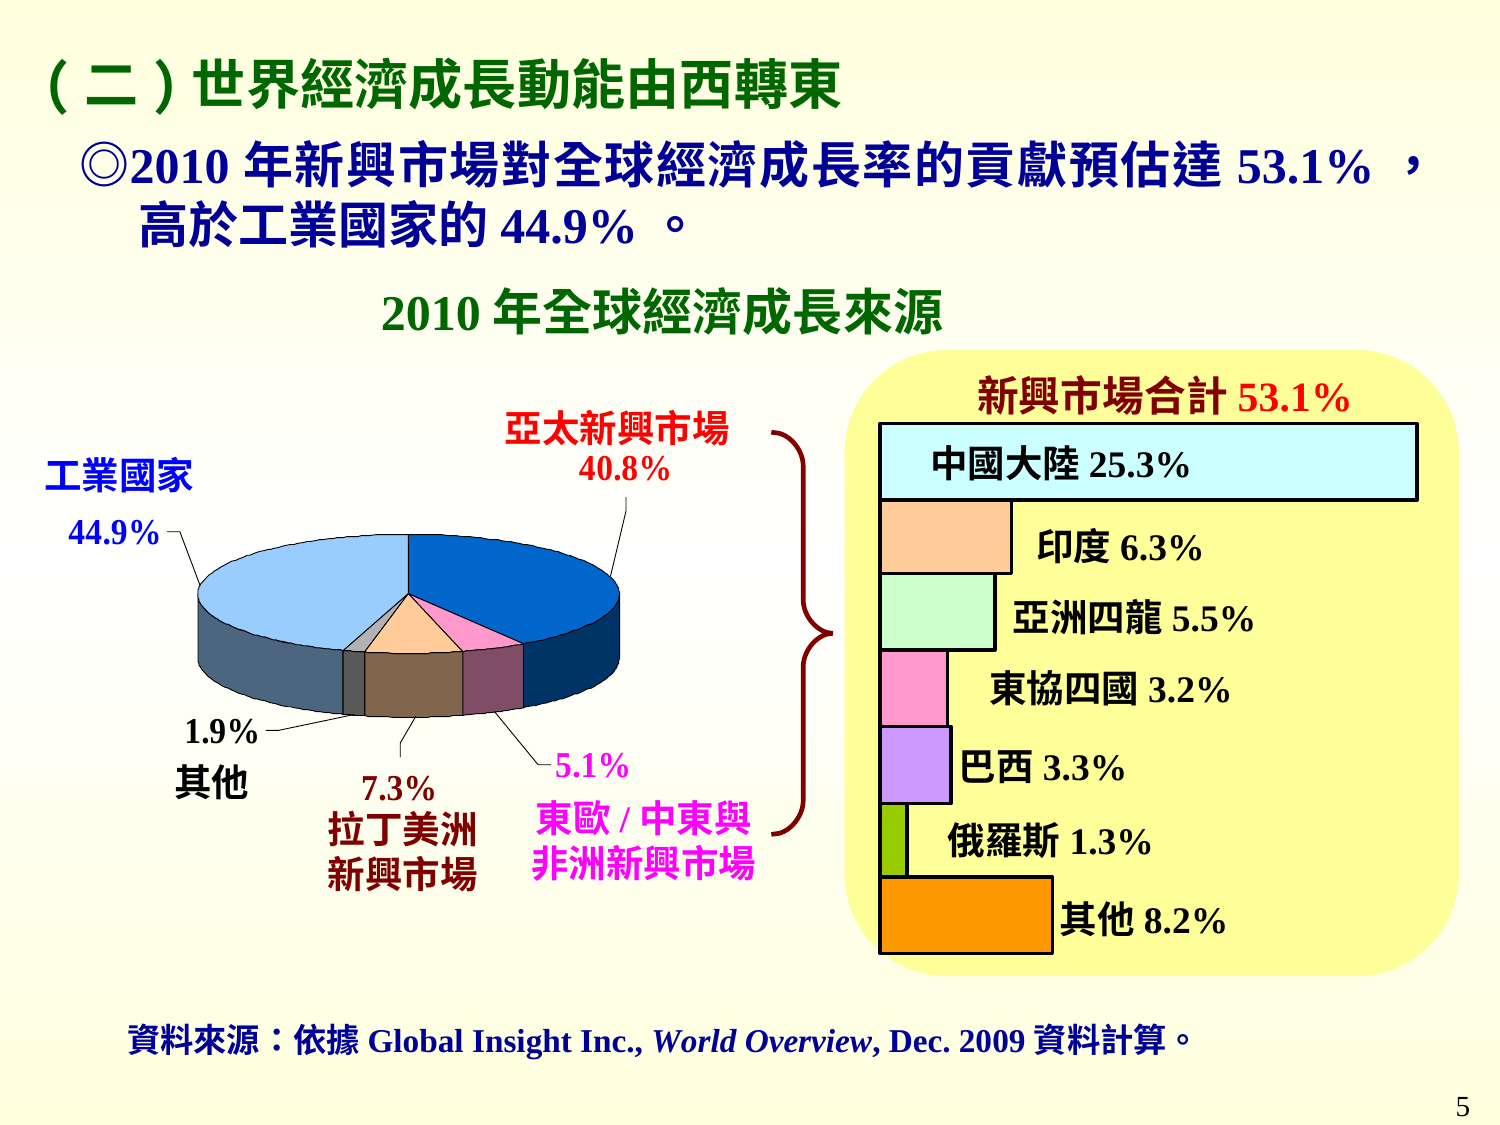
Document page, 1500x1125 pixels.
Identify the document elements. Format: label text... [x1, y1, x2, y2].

text_box 2010年全球經濟成長來源 [366, 273, 1004, 349]
text_box 東歐/中東與非洲新興市場 [513, 786, 774, 893]
chart [832, 350, 1500, 1062]
text_box 工業國家 [29, 444, 254, 505]
text_box 資料來源：依據Global Insight Inc., World Overview, Dec. 2009資料計算。 [112, 1011, 1211, 1107]
text_box (二)世界經濟成長動能由西轉東 [29, 42, 1034, 124]
text_box 其他 [159, 751, 325, 812]
text_box ◎2010年新興市場對全球經濟成長率的貢獻預估達53.1%，高於工業國家的44.9%。 [64, 125, 1453, 261]
chart [41, 373, 813, 973]
text_box 印度6.3% [1021, 515, 1325, 576]
text_box 亞洲四龍5.5% [998, 586, 1302, 647]
text_box 新興市場合計53.1% [962, 361, 1394, 428]
text_box 東協四國3.2% [974, 656, 1278, 718]
text_box 拉丁美洲 新興市場 [312, 798, 526, 905]
text_box 其他8.2% [1045, 887, 1349, 949]
text_box 巴西3.3% [944, 735, 1248, 796]
text_box 亞太新興市場 [490, 397, 774, 458]
text_box 俄羅斯1.3% [933, 809, 1237, 870]
text_box 中國大陸25.3% [915, 432, 1219, 493]
